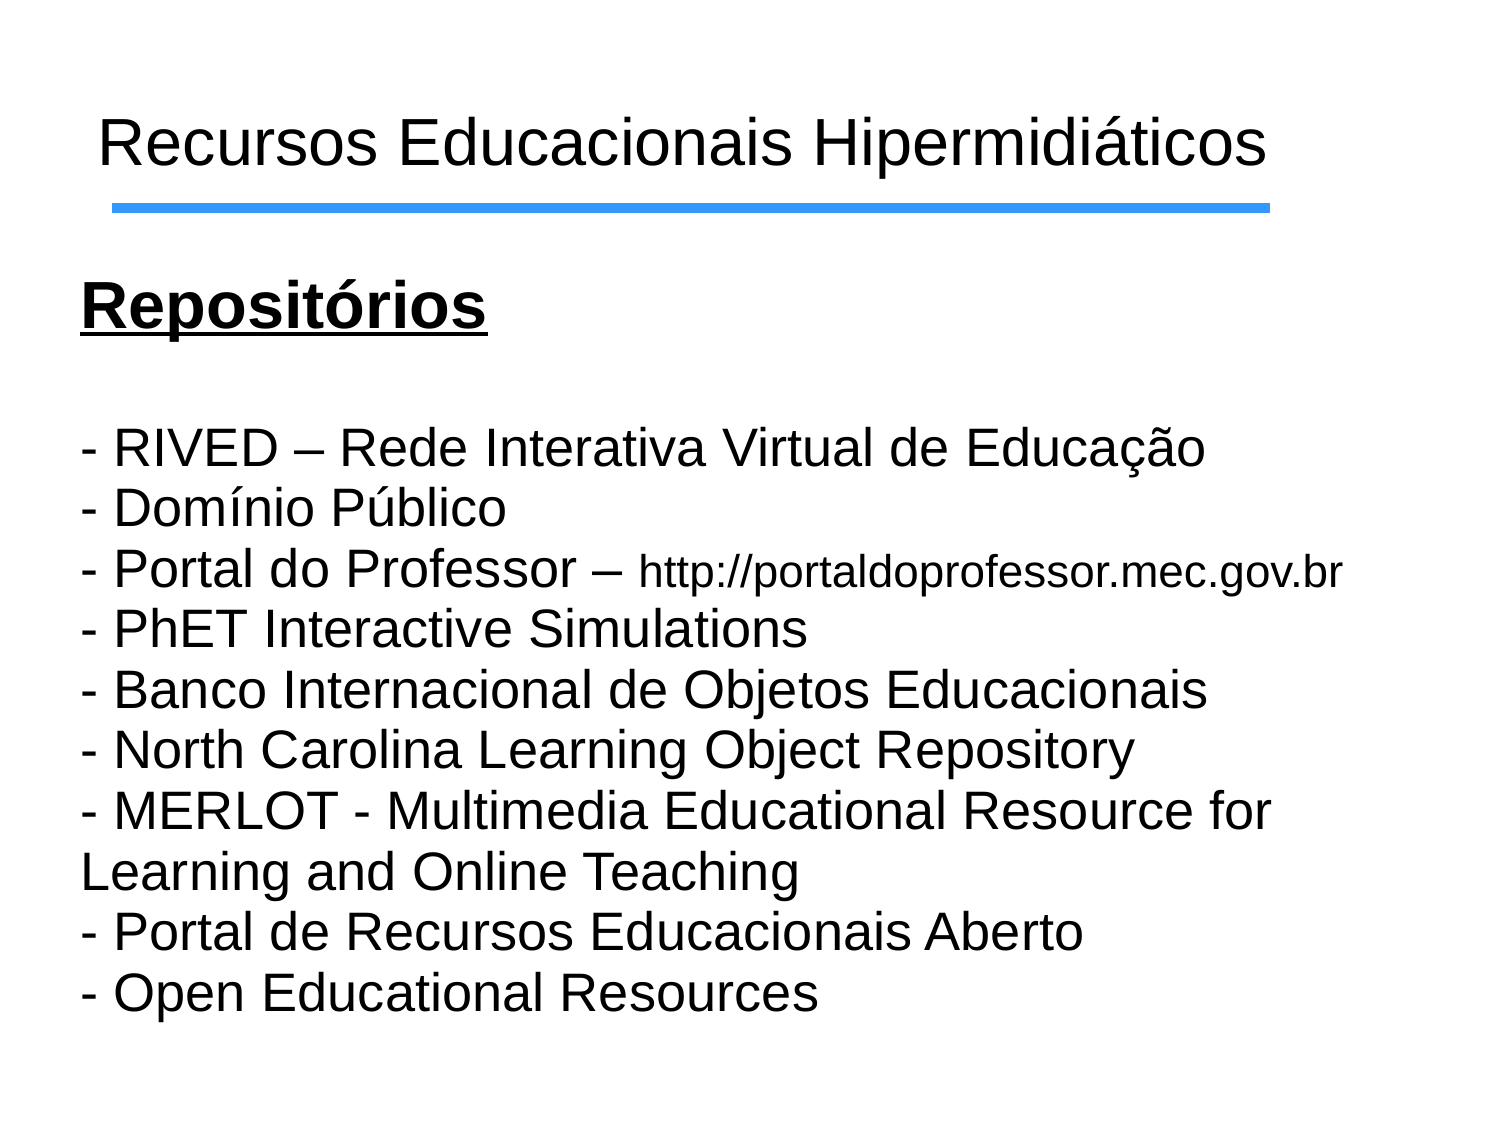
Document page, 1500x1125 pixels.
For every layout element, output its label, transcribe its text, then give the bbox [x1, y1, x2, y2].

text_box Repositórios - RIVED – Rede Interativa Virtual de Educação - Domínio Público - Portal do Professor – http://portaldoprofessor.mec.gov.br - PhET Interactive Simulations - Banco Internacional de Objetos Educacionais - North Carolina Learning Object Repository - MERLOT - Multimedia Educational Resource for Learning and Online Teaching - Portal de Recursos Educacionais Aberto - Open Educational Resources [80, 267, 1431, 1023]
title Recursos Educacionais Hipermidiáticos [8, 48, 1359, 237]
